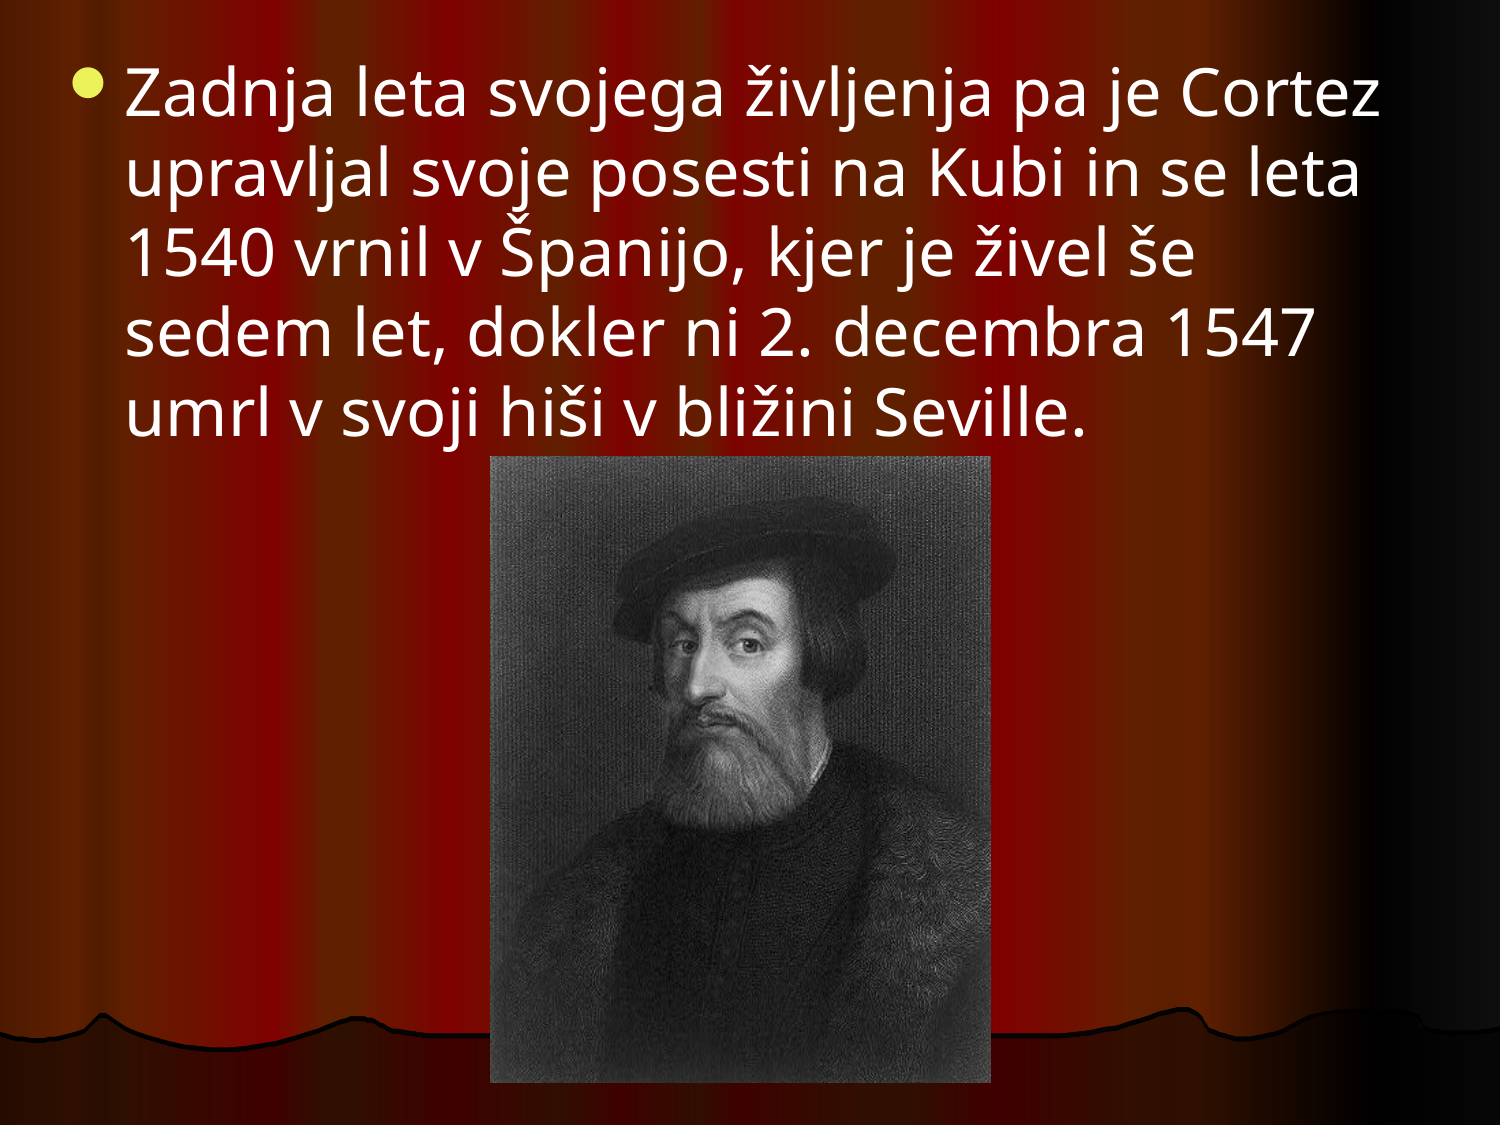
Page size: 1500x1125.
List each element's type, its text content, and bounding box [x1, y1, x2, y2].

picture [490, 456, 991, 1083]
list Zadnja leta svojega življenja pa je Cortez upravljal svoje posesti na Kubi in se leta 1540 vrnil v Španijo, kjer je živel še sedem let, dokler ni 2. decembra 1547 umrl v svoji hiši v bližini Seville. [53, 42, 1404, 718]
